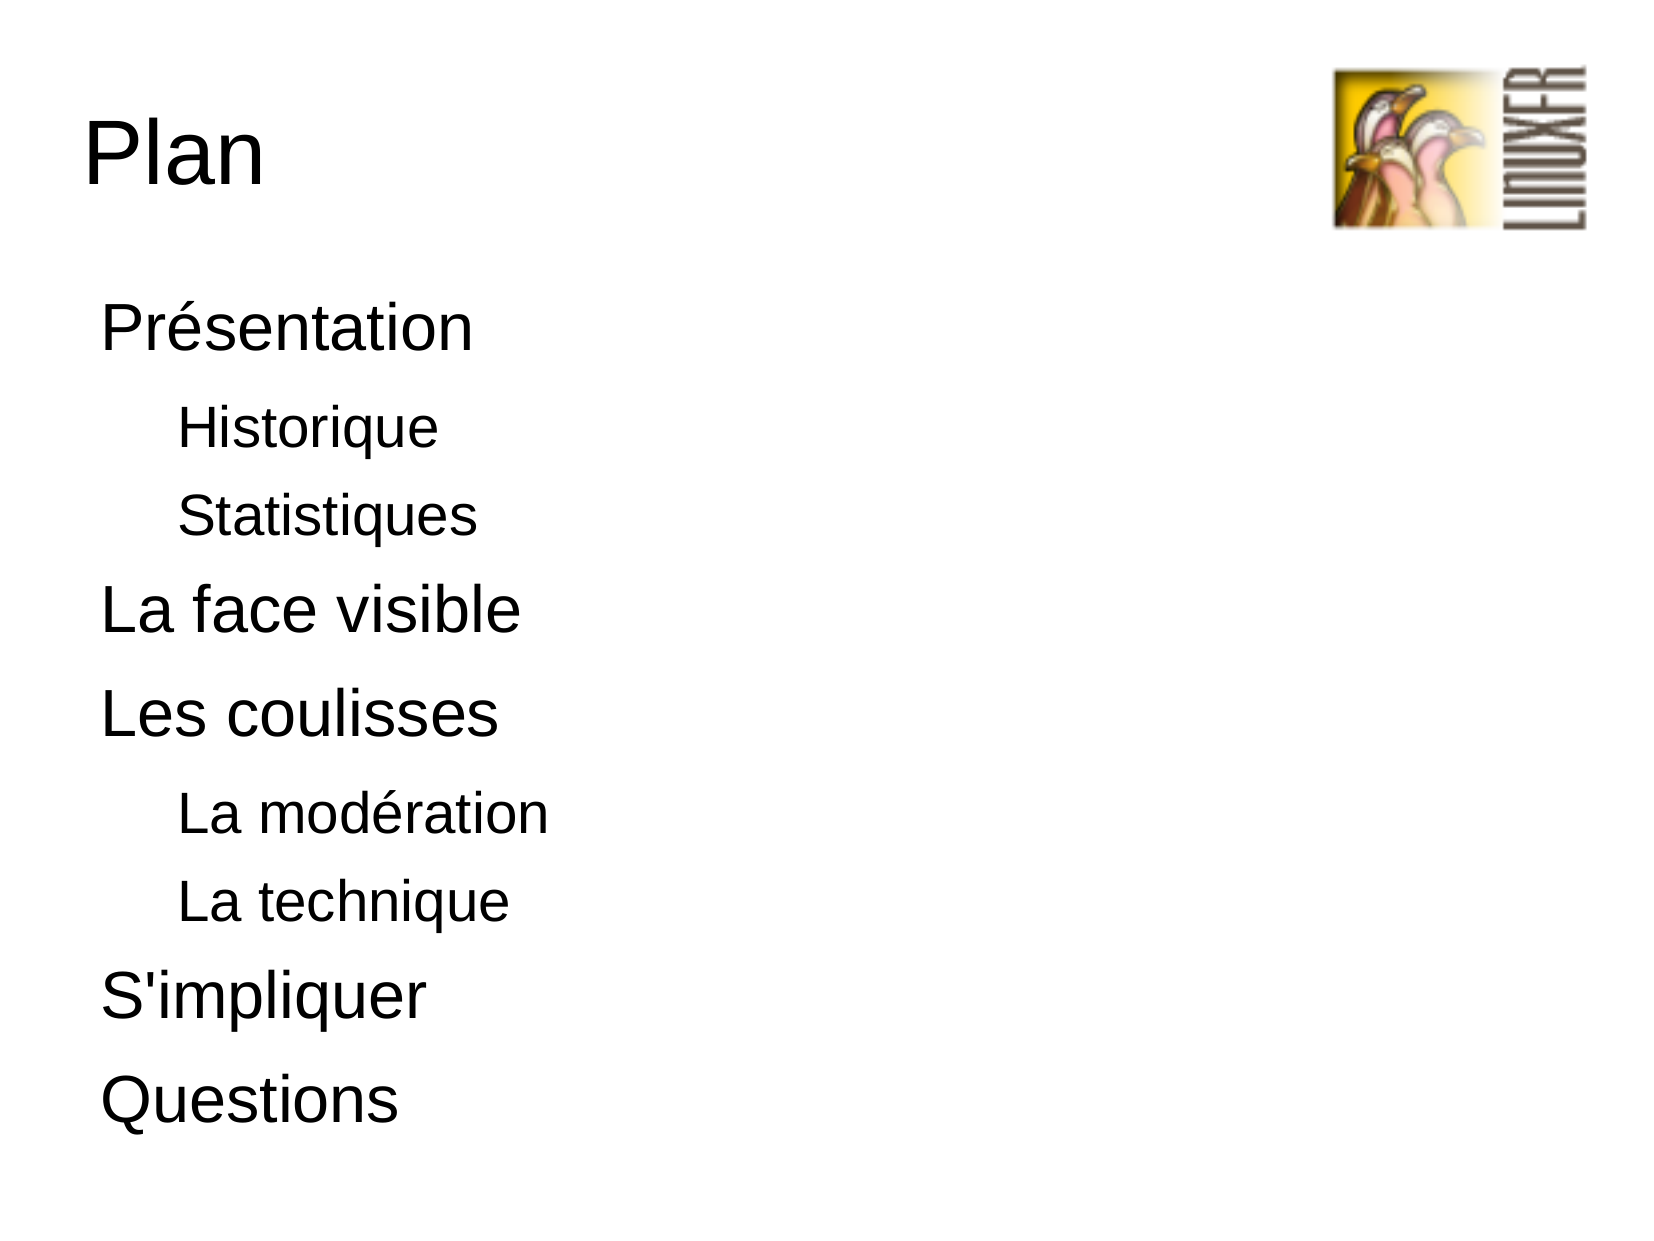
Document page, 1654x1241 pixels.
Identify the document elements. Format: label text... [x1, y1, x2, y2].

list Présentation Historique Statistiques La face visible Les coulisses La modération La technique S'impliquer Questions [82, 290, 1571, 1163]
title Plan [82, 49, 1211, 257]
picture [1328, 63, 1595, 237]
